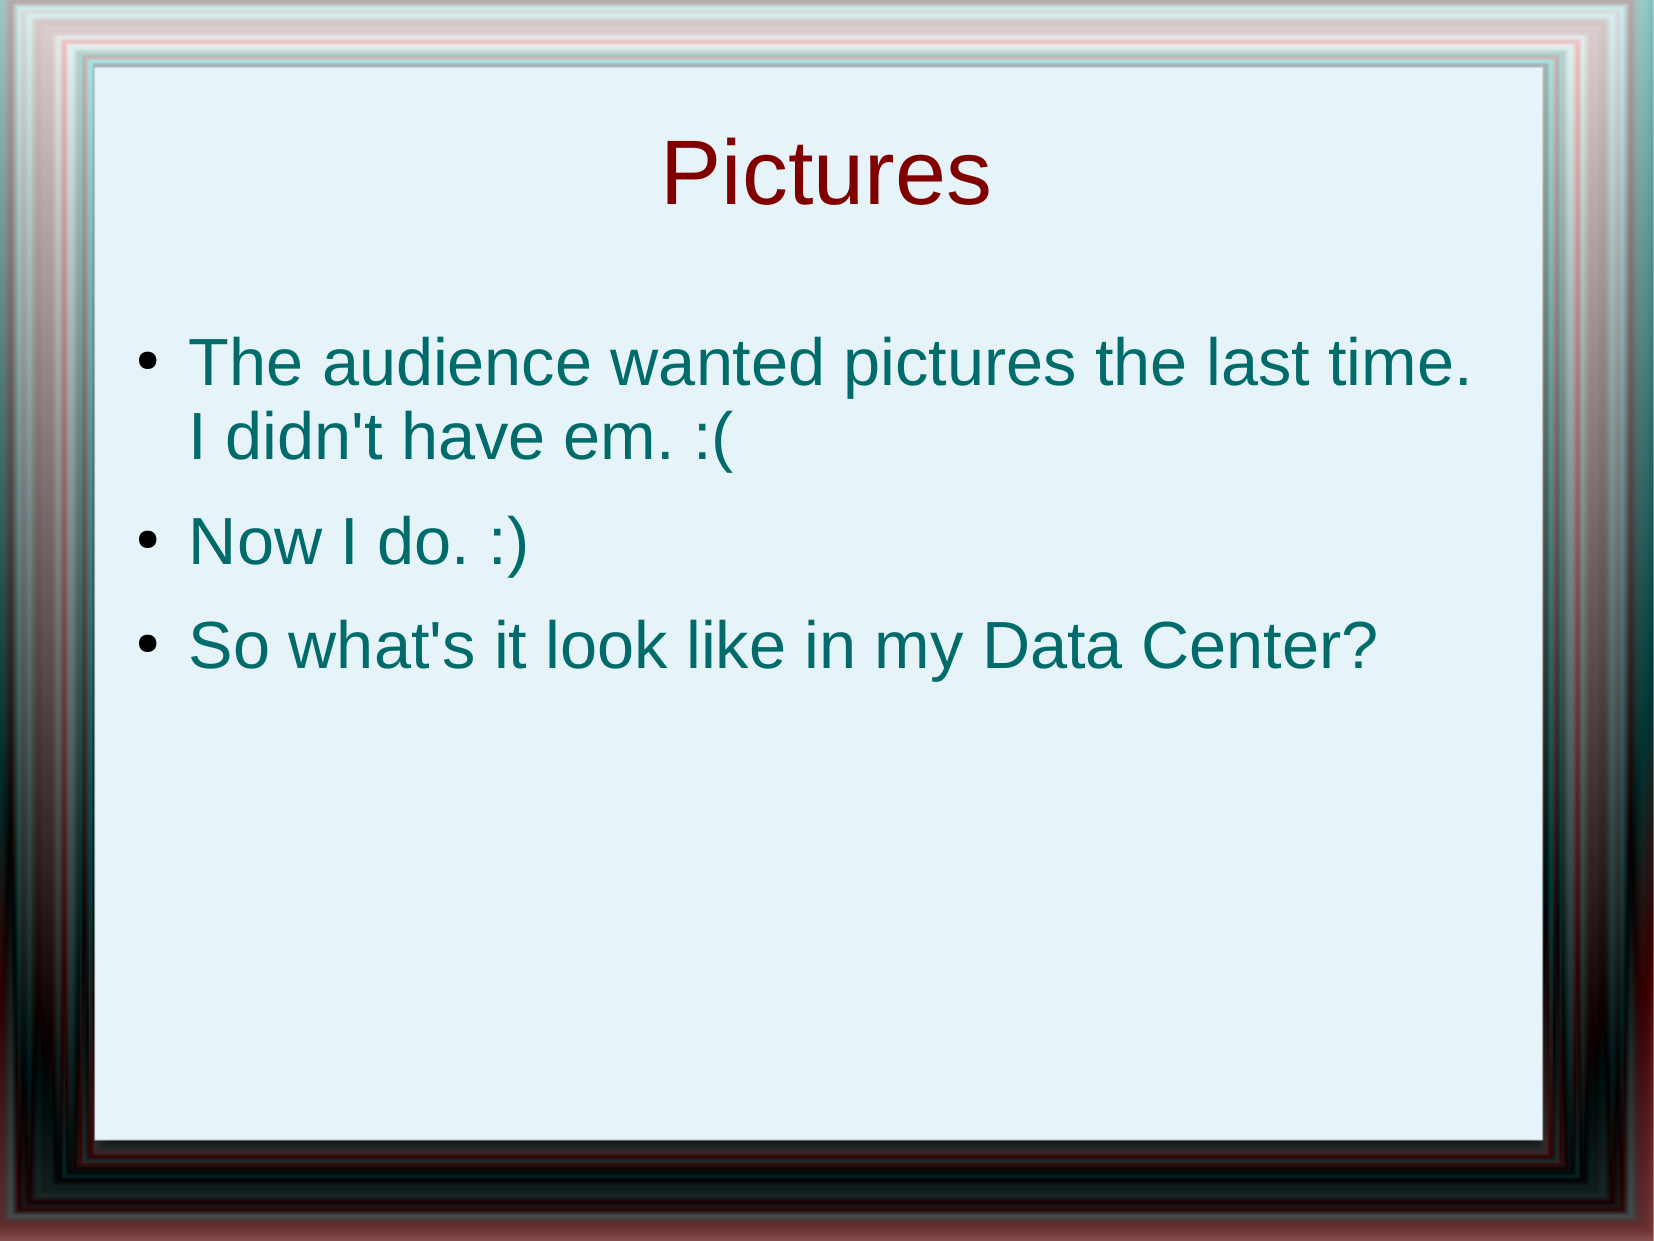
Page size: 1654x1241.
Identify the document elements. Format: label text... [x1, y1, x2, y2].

list The audience wanted pictures the last time. I didn't have em. :( Now I do. :) So what's it look like in my Data Center? [118, 324, 1506, 1129]
picture [0, 0, 1654, 1241]
title Pictures [118, 95, 1536, 250]
